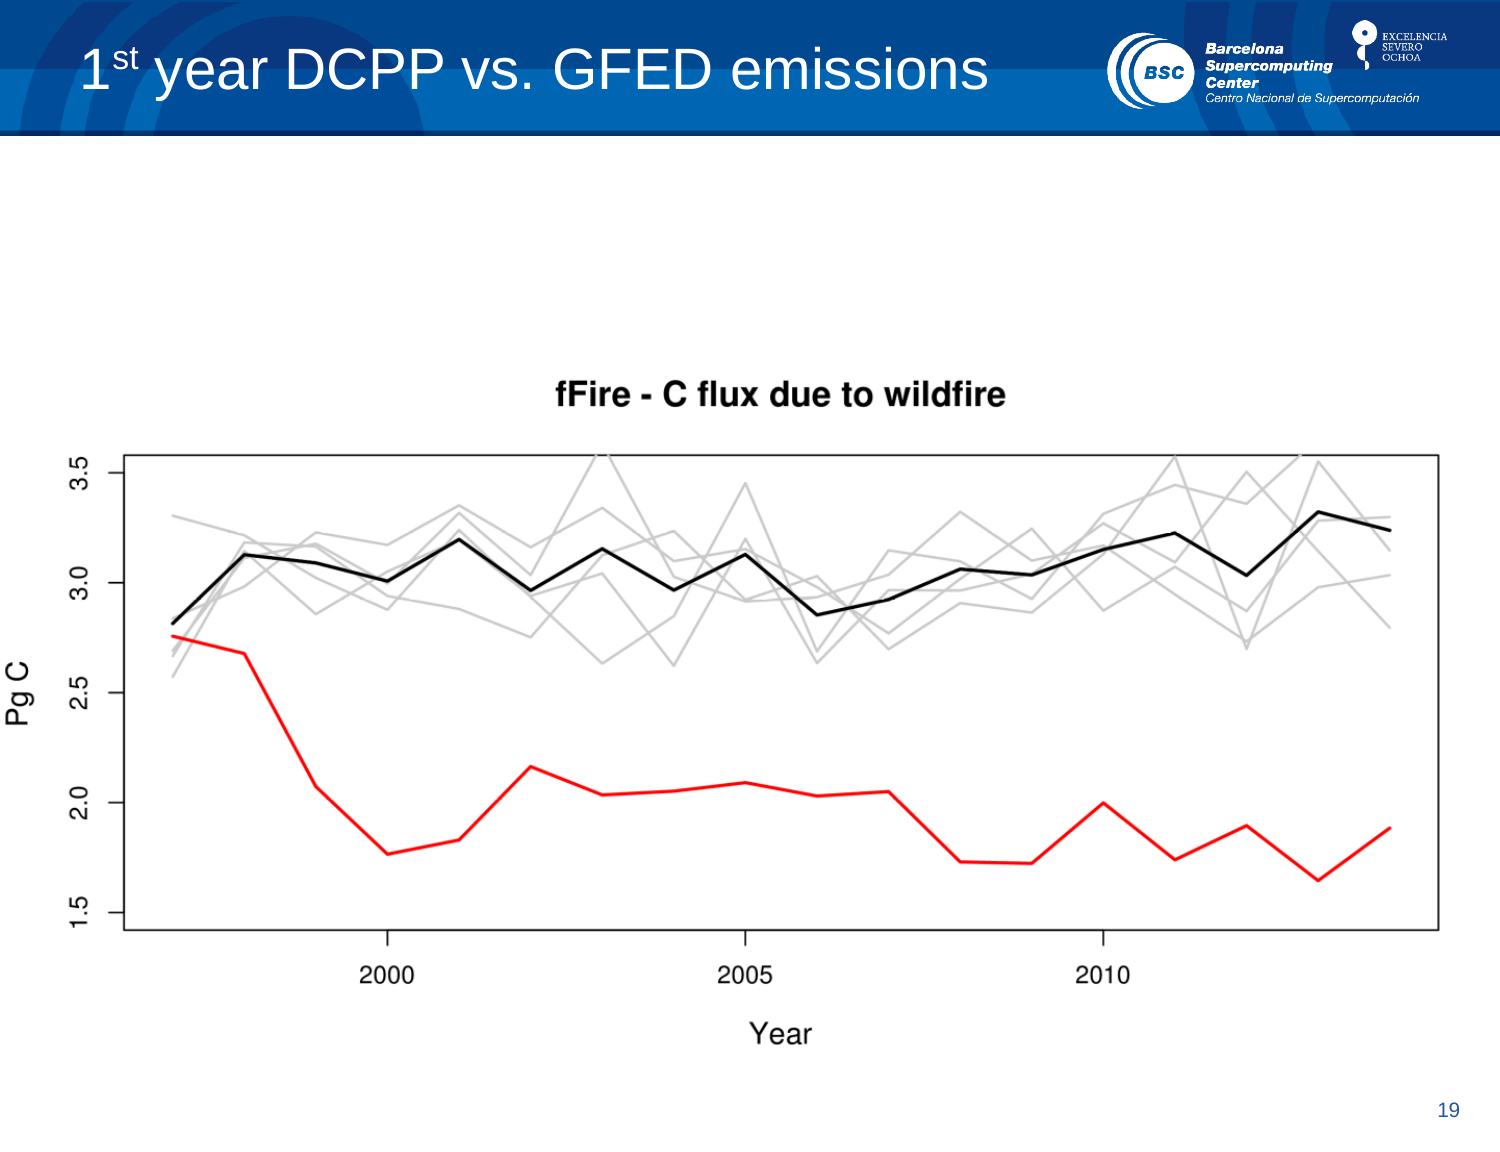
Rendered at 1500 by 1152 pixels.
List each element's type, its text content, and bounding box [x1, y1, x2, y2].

picture [1, 332, 1500, 1084]
title 1st year DCPP vs. GFED emissions [65, 23, 1081, 138]
picture [0, 0, 1500, 136]
